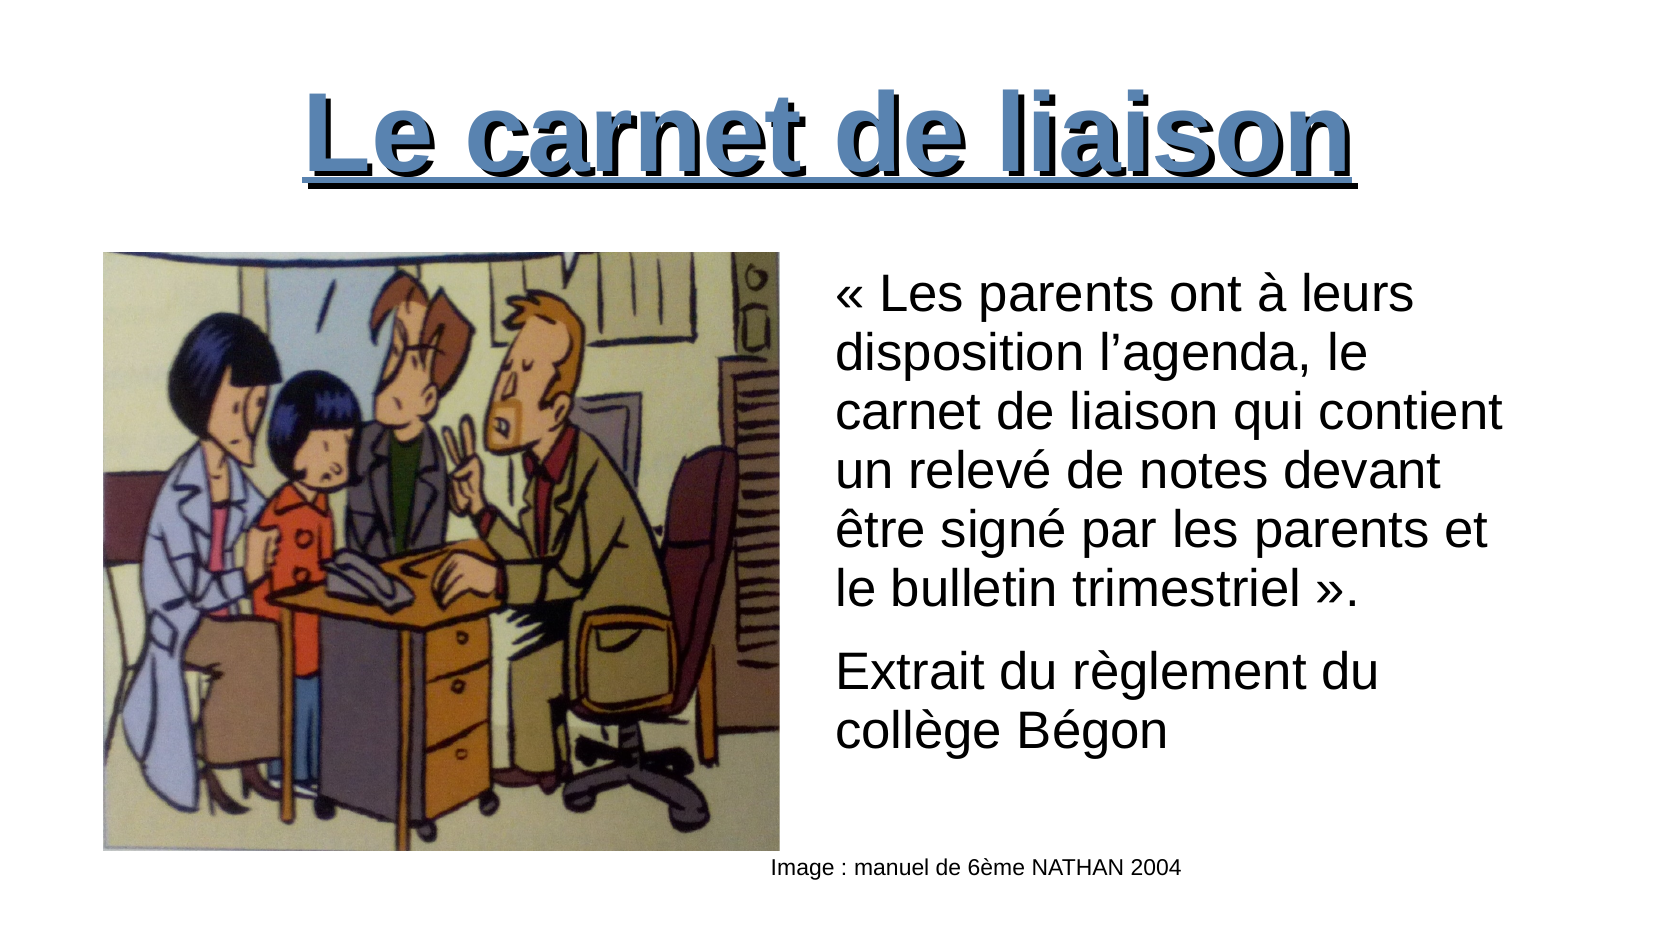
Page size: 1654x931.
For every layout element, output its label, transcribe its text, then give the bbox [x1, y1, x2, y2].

title Le carnet de liaison [83, 54, 1572, 210]
list « Les parents ont à leurs disposition l’agenda, le carnet de liaison qui contient un relevé de notes devant être signé par les parents et le bulletin trimestriel ». Extrait du règlement du collège Bégon [780, 263, 1506, 804]
picture [103, 252, 780, 851]
text_box Image : manuel de 6ème NATHAN 2004 [755, 847, 1241, 907]
